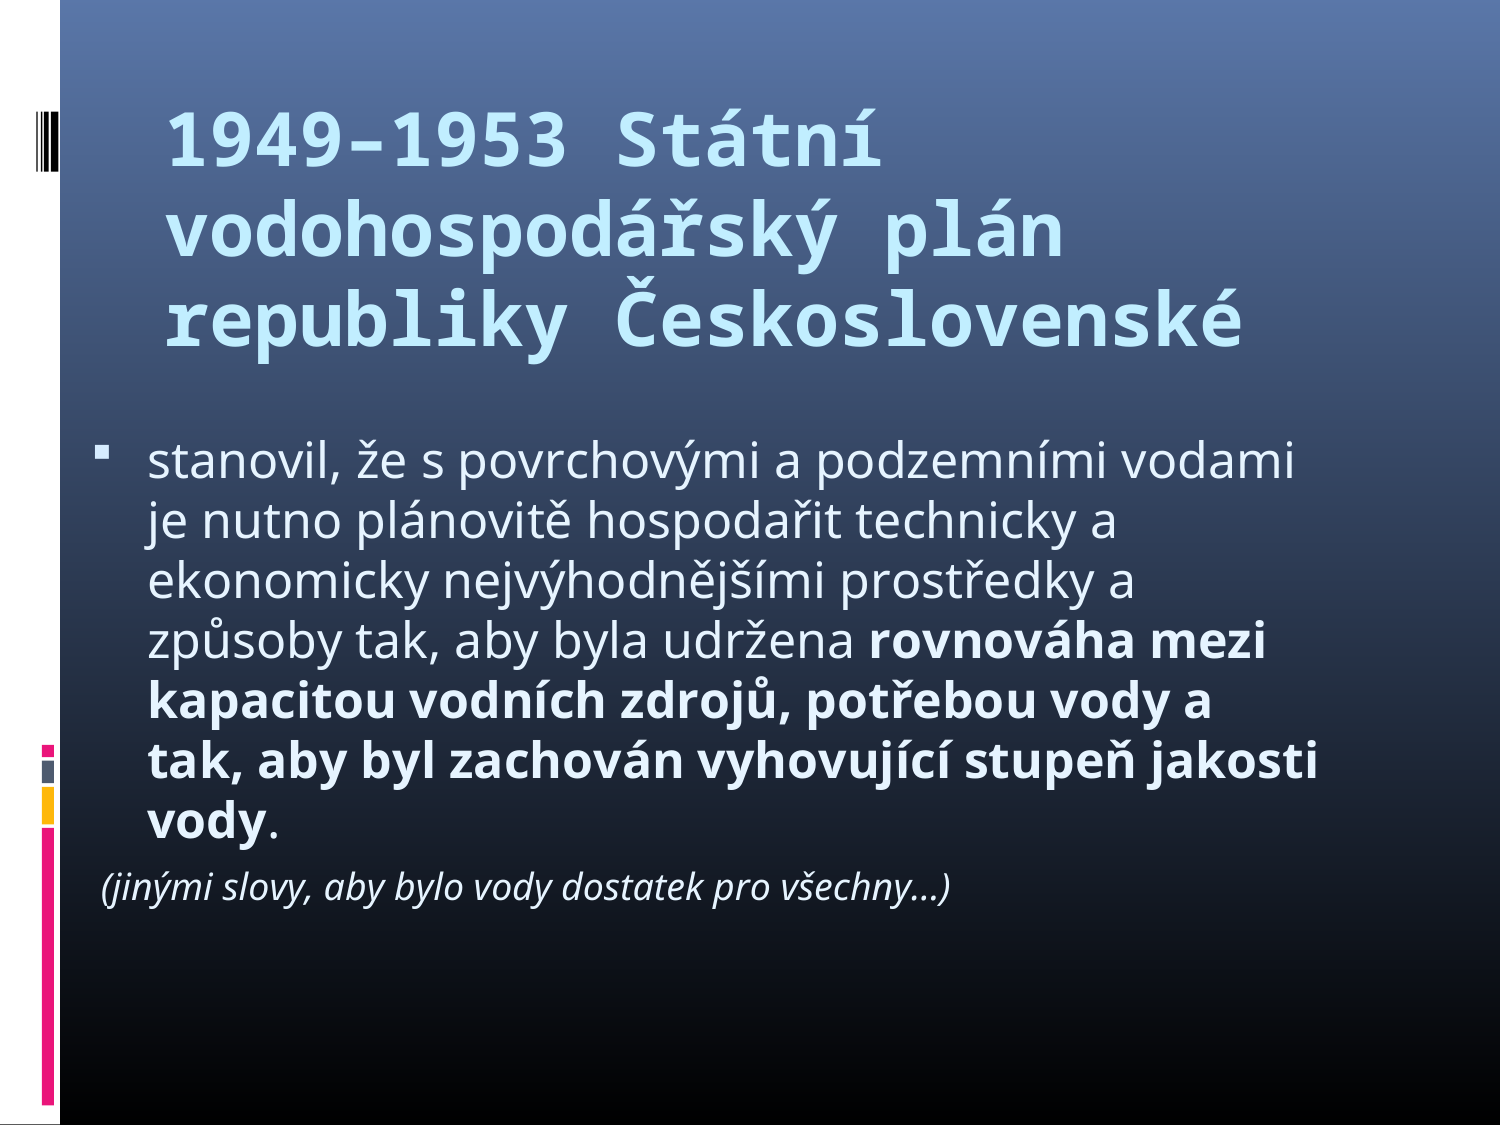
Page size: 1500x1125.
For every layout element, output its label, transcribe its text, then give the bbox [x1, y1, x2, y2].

title 1949–1953 Státní vodohospodářský plán republiky Československé [150, 84, 1426, 370]
list stanovil, že s povrchovými a podzemními vodami je nutno plánovitě hospodařit technicky a ekonomicky nejvýhodnějšími prostředky a způsoby tak, aby byla udržena rovnováha mezi kapacitou vodních zdrojů, potřebou vody a tak, aby byl zachován vyhovující stupeň jakosti vody. (jinými slovy, aby bylo vody dostatek pro všechny…) [64, 420, 1338, 1075]
